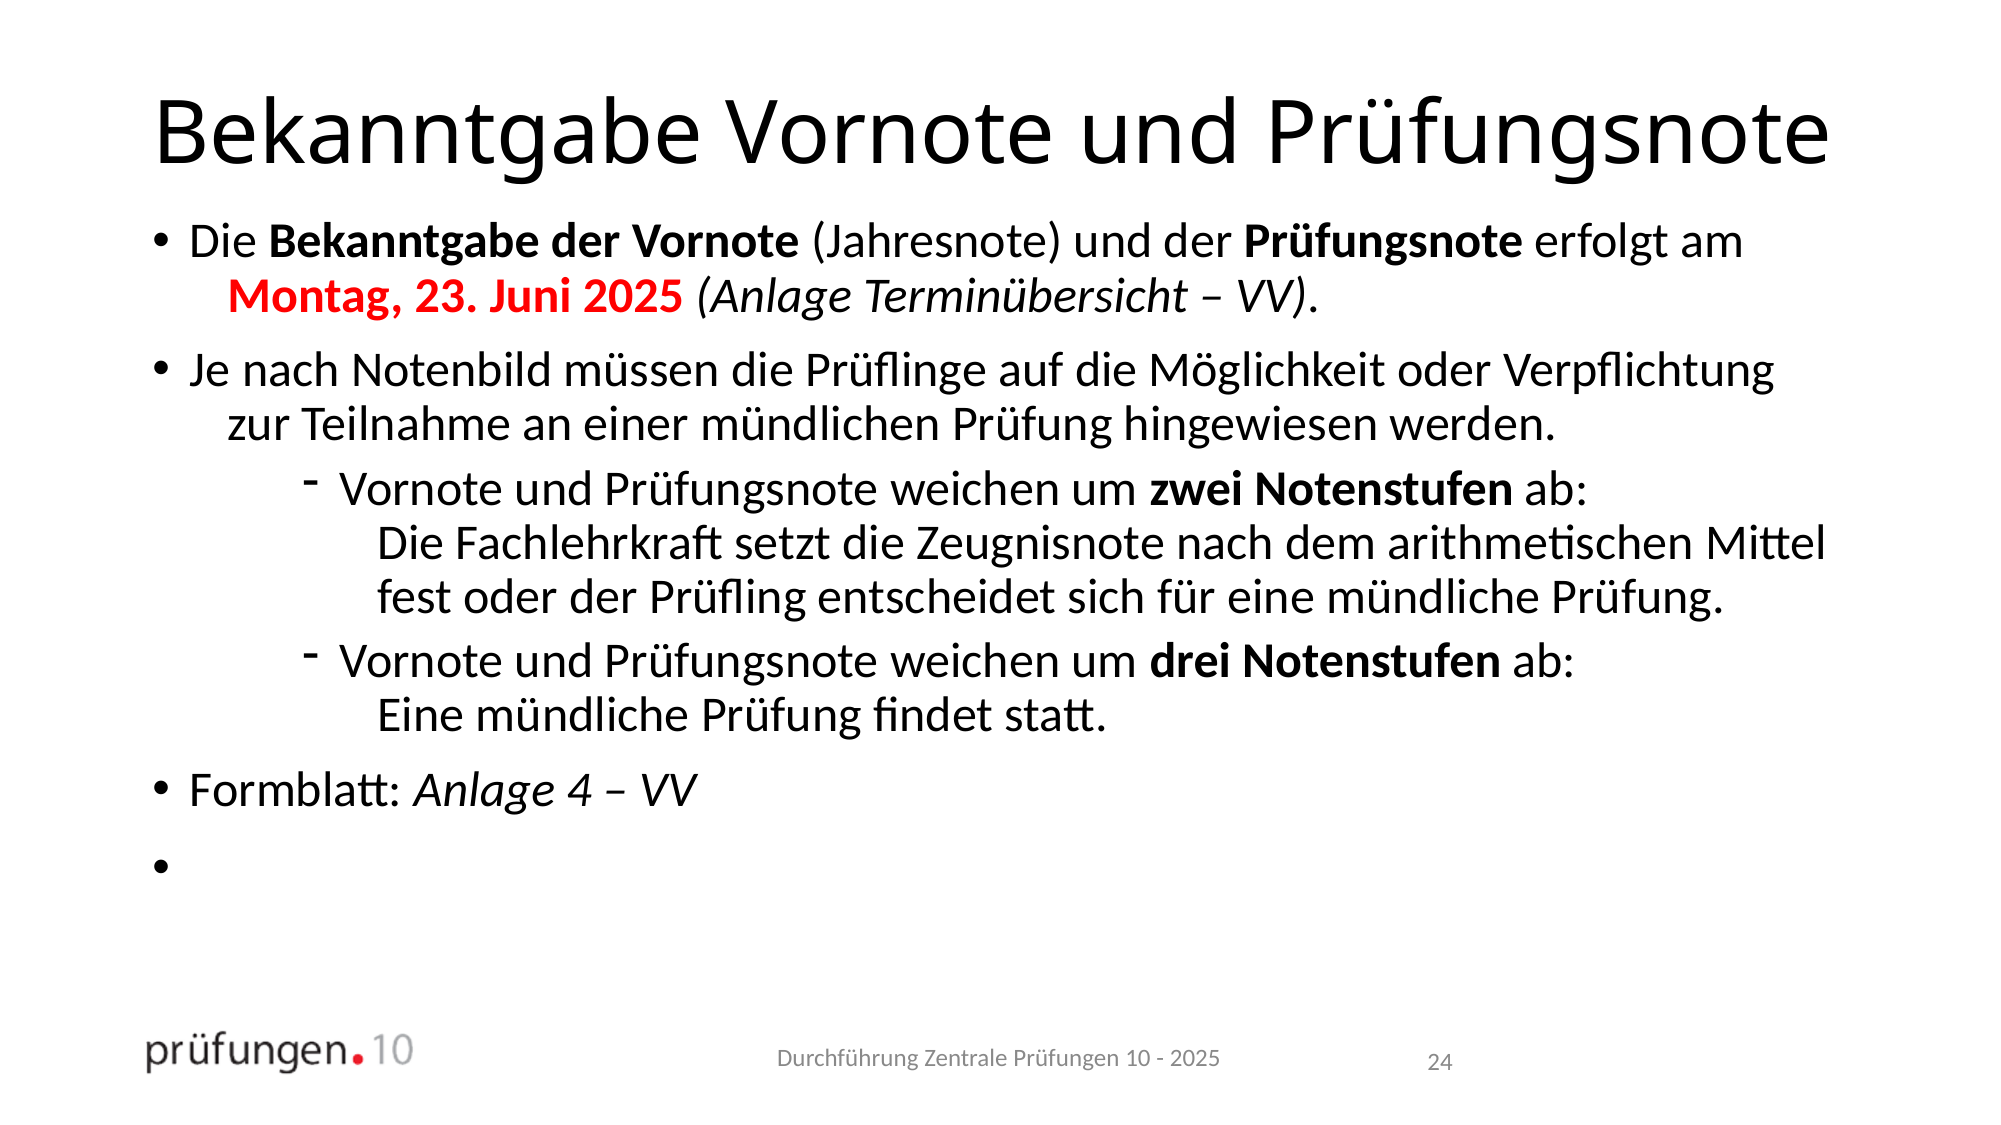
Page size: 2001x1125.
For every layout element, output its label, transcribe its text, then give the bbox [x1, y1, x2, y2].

list Die Bekanntgabe der Vornote (Jahresnote) und der Prüfungsnote erfolgt am Montag, 23. Juni 2025 (Anlage Terminübersicht – VV). Je nach Notenbild müssen die Prüflinge auf die Möglichkeit oder Verpflichtung zur Teilnahme an einer mündlichen Prüfung hingewiesen werden. Vornote und Prüfungsnote weichen um zwei Notenstufen ab: Die Fachlehrkraft setzt die Zeugnisnote nach dem arithmetischen Mittel fest oder der Prüfling entscheidet sich für eine mündliche Prüfung. Vornote und Prüfungsnote weichen um drei Notenstufen ab: Eine mündliche Prüfung findet statt. Formblatt: Anlage 4 – VV [137, 207, 1863, 1014]
title Bekanntgabe Vornote und Prüfungsnote [137, 77, 1863, 193]
text_box <Foliennummer> [1412, 1030, 1863, 1091]
picture [137, 1023, 423, 1080]
